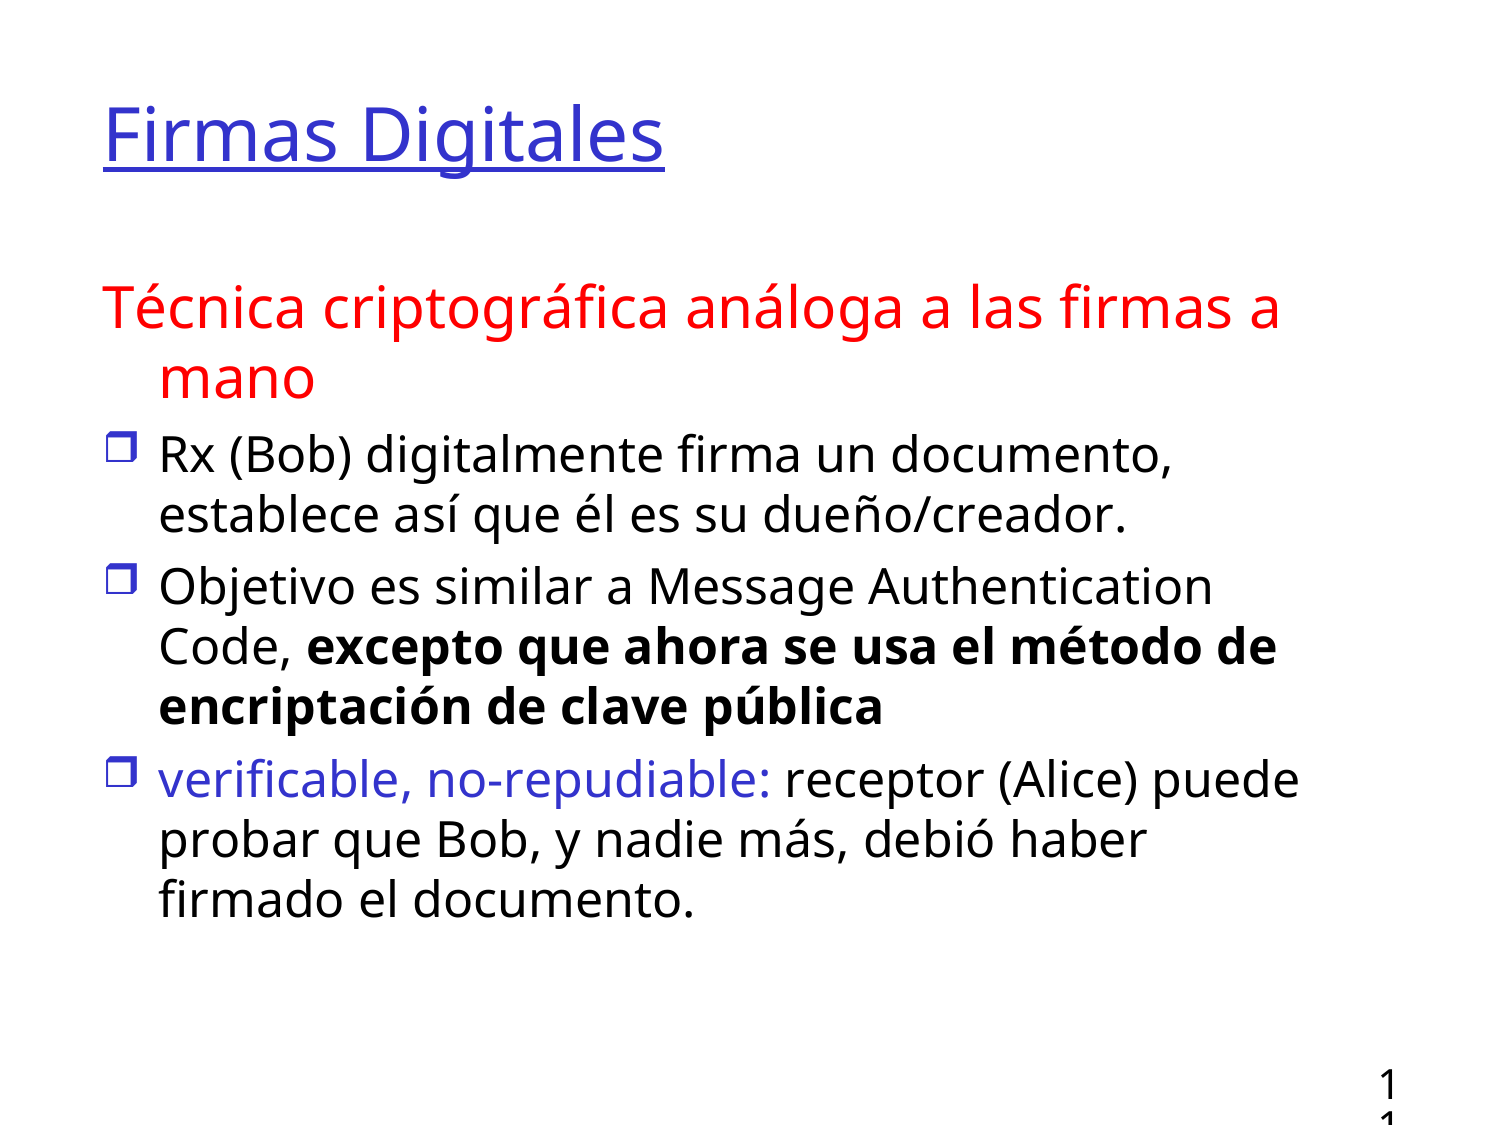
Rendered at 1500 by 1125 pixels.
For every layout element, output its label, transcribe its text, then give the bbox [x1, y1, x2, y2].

list Técnica criptográfica análoga a las firmas a mano Rx (Bob) digitalmente firma un documento, establece así que él es su dueño/creador. Objetivo es similar a Message Authentication Code, excepto que ahora se usa el método de encriptación de clave pública verificable, no-repudiable: receptor (Alice) puede probar que Bob, y nadie más, debió haber firmado el documento. [87, 262, 1363, 1006]
title Firmas Digitales [87, 23, 1363, 239]
